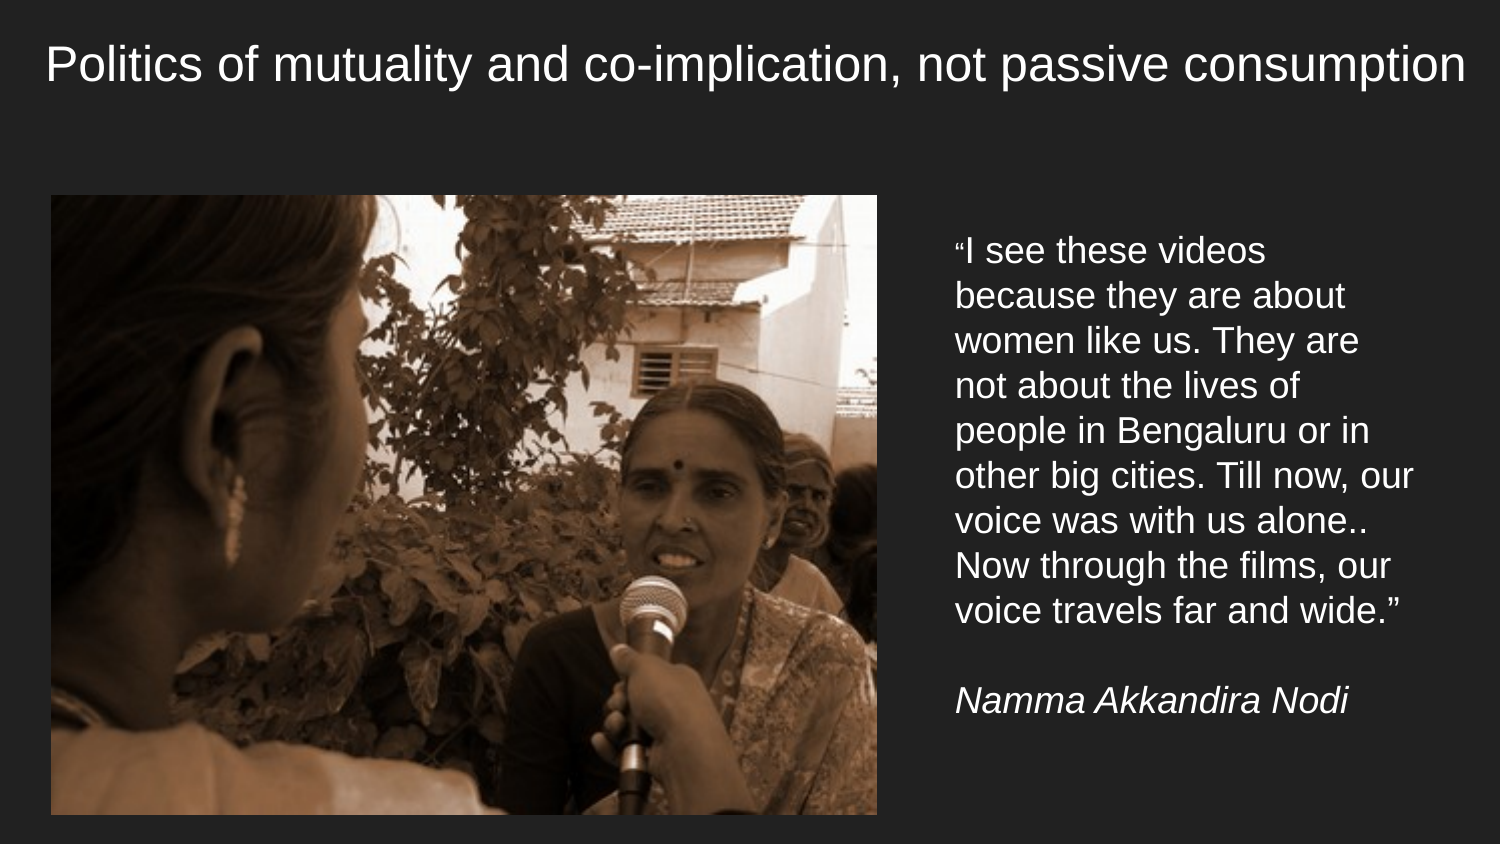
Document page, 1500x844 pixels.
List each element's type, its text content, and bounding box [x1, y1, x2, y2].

title Politics of mutuality and co-implication, not passive consumption [30, 16, 1486, 111]
text_box “I see these videos because they are about women like us. They are not about the lives of people in Bengaluru or in other big cities. Till now, our voice was with us alone.. Now through the films, our voice travels far and wide.” Namma Akkandira Nodi [939, 210, 1437, 754]
picture [51, 195, 877, 815]
